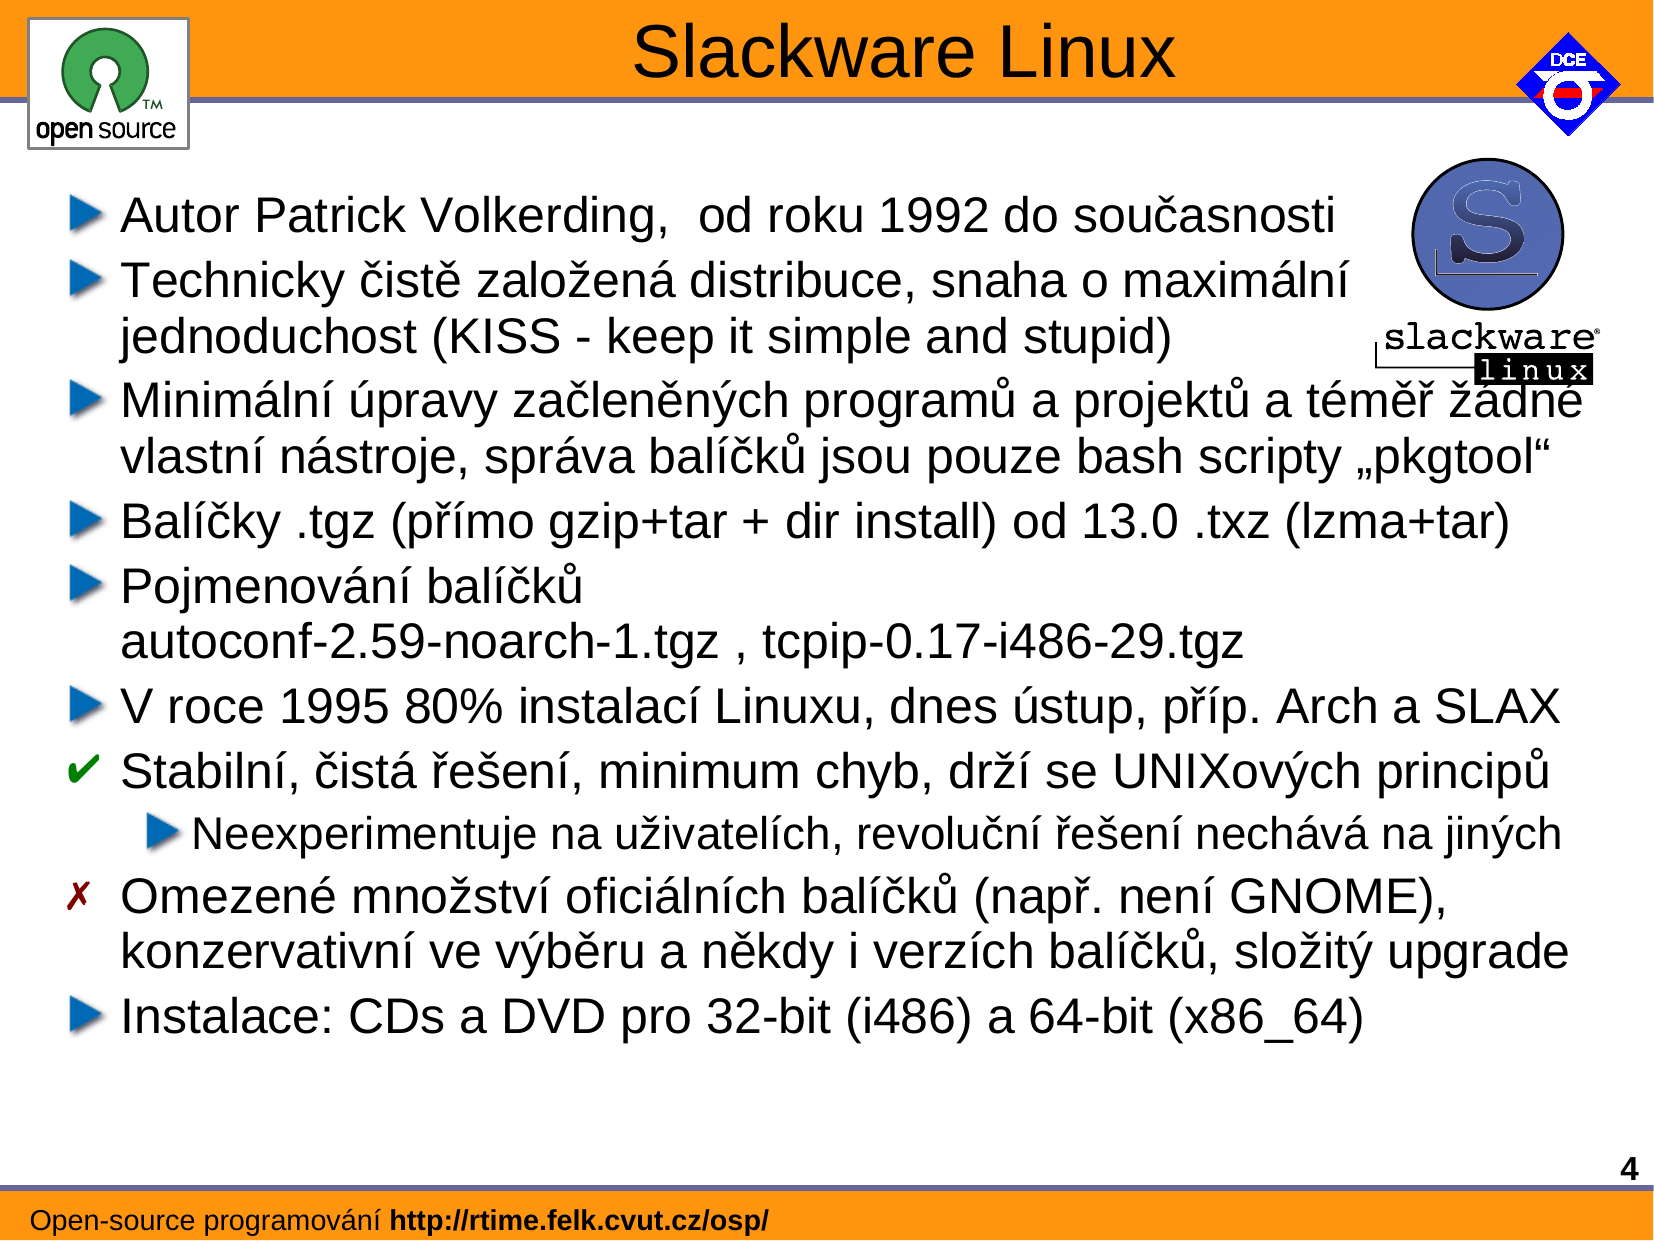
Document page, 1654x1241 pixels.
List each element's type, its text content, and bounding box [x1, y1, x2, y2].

text_box [1412, 159, 1563, 310]
text_box [1406, 322, 1425, 349]
text_box [1497, 330, 1524, 350]
text_box [1385, 329, 1404, 350]
title Slackware Linux [178, 4, 1631, 98]
text_box [1375, 342, 1594, 385]
text_box [1451, 329, 1472, 350]
text_box [1474, 322, 1497, 349]
text_box [1550, 329, 1571, 349]
text_box [1427, 329, 1449, 350]
list Autor Patrick Volkerding, od roku 1992 do současnosti Technicky čistě založená distribuce, snaha o maximální jednoduchost (KISS - keep it simple and stupid) Minimální úpravy začleněných programů a projektů a téměř žádné vlastní nástroje, správa balíčků jsou pouze bash scripty „pkgtool“ Balíčky .tgz (přímo gzip+tar + dir install) od 13.0 .txz (lzma+tar) Pojmenování balíčků autoconf-2.59-noarch-1.tgz , tcpip-0.17-i486-29.tgz V roce 1995 80% instalací Linuxu, dnes ústup, příp. Arch a SLAX Stabilní, čistá řešení, minimum chyb, drží se UNIXových principů Neexperimentuje na uživatelích, revoluční řešení nechává na jiných Omezené množství oficiálních balíčků (např. není GNOME), konzervativní ve výběru a někdy i verzích balíčků, složitý upgrade Instalace: CDs a DVD pro 32-bit (i486) a 64-bit (x86_64) [49, 187, 1613, 1138]
text_box [1573, 328, 1601, 350]
text_box [1524, 329, 1546, 350]
